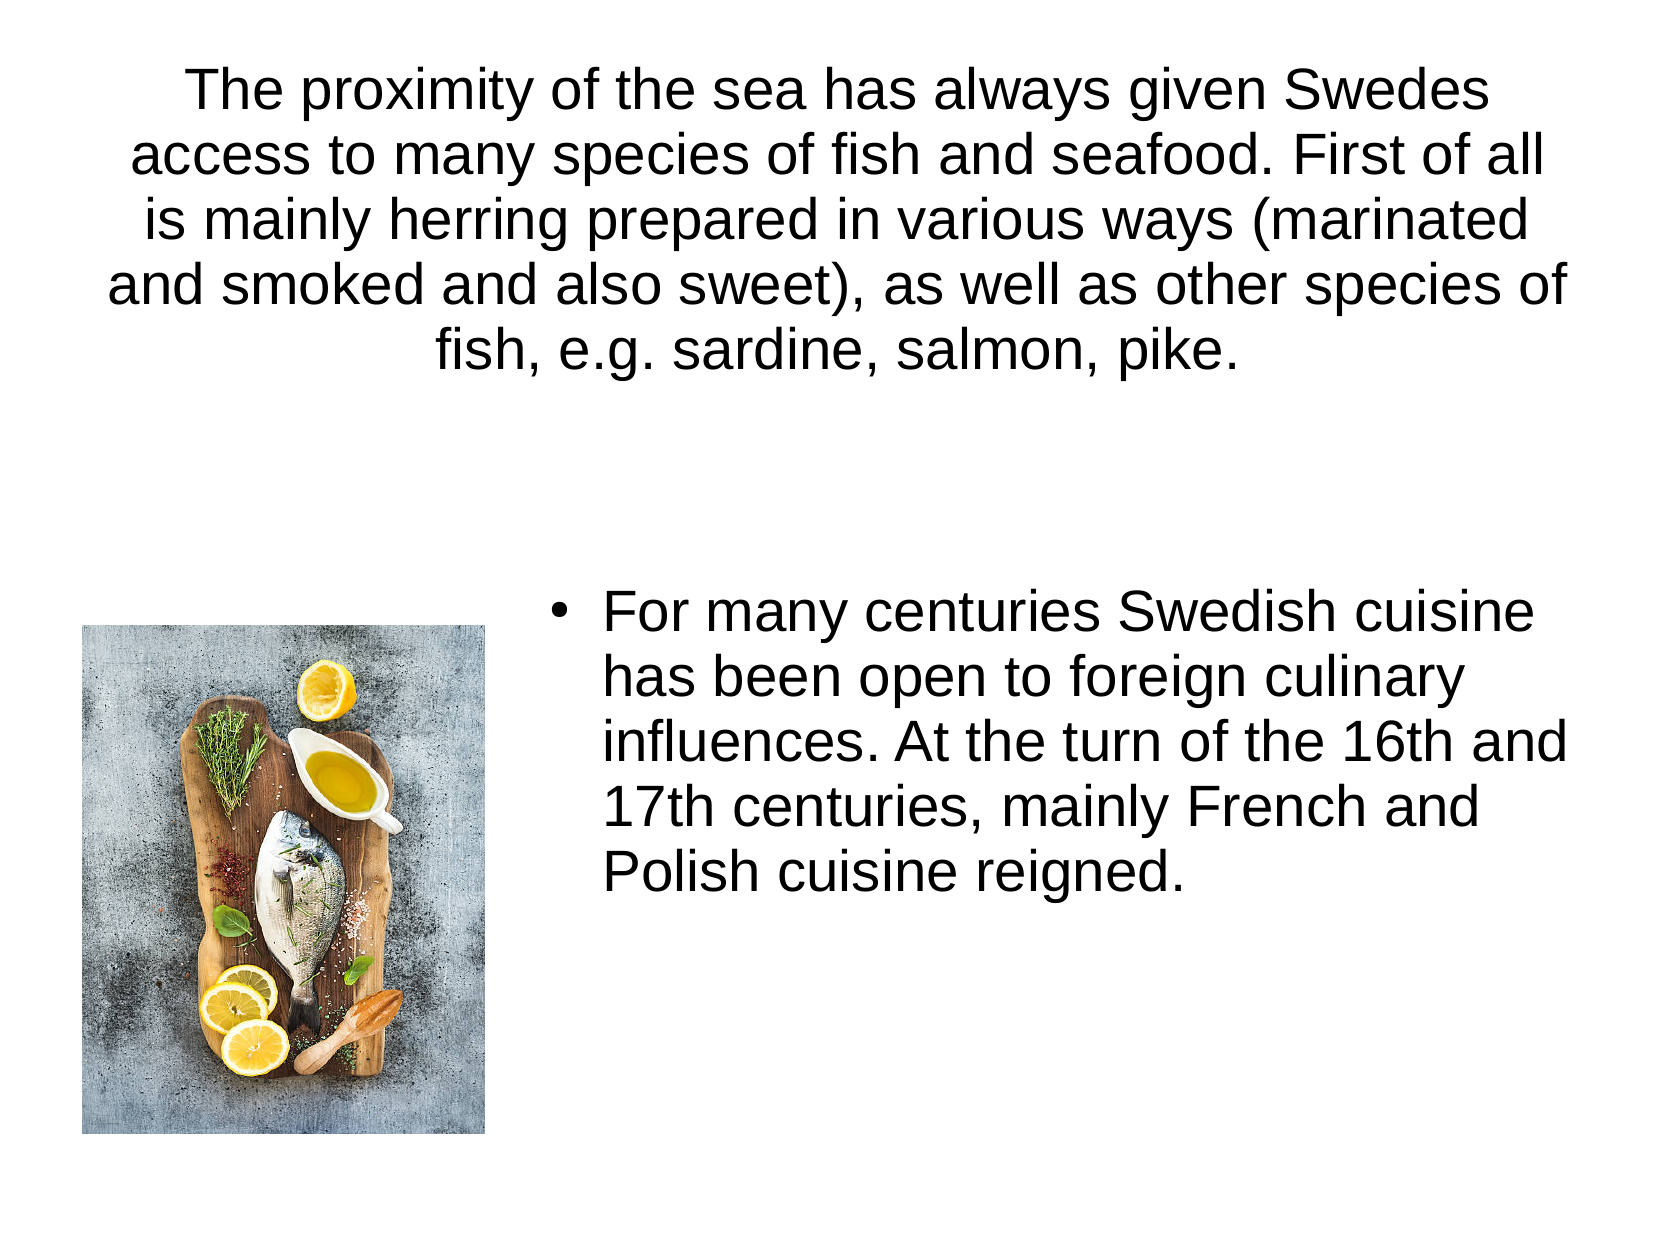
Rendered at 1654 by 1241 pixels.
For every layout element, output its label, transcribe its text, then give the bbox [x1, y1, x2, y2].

picture [82, 625, 485, 1134]
title The proximity of the sea has always given Swedes access to many species of fish and seafood. First of all is mainly herring prepared in various ways (marinated and smoked and also sweet), as well as other species of fish, e.g. sardine, salmon, pike. [106, 49, 1571, 520]
list For many centuries Swedish cuisine has been open to foreign culinary influences. At the turn of the 16th and 17th centuries, mainly French and Polish cuisine reigned. [531, 578, 1607, 1150]
